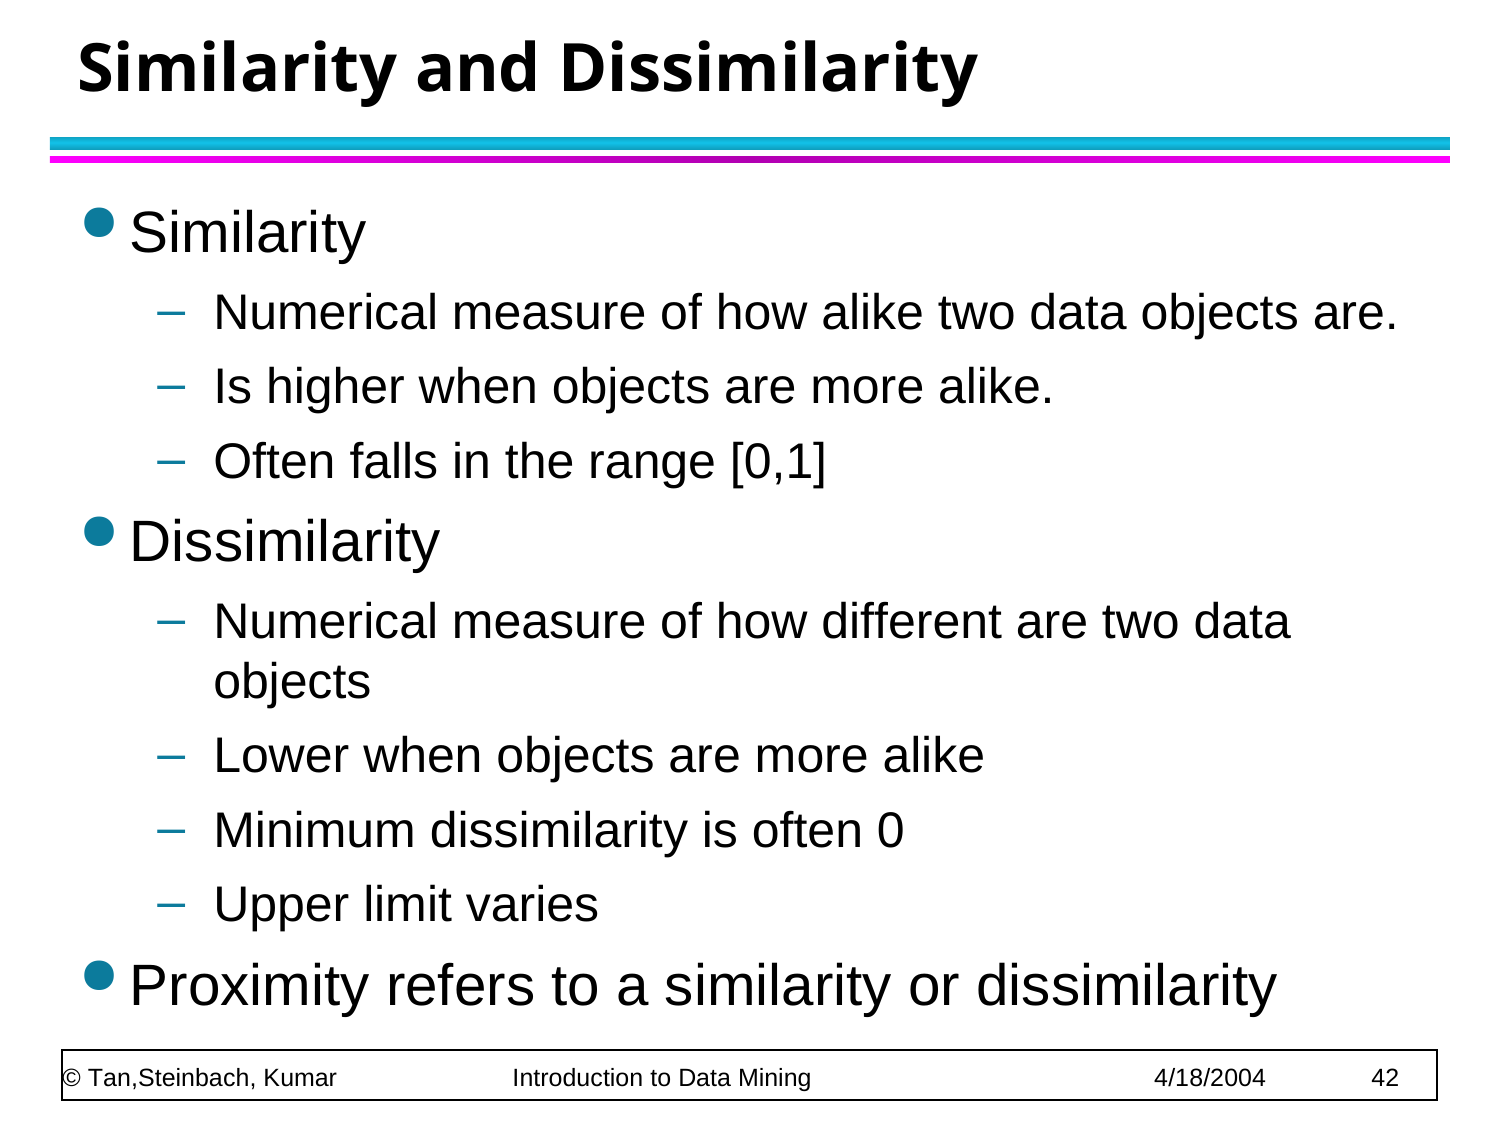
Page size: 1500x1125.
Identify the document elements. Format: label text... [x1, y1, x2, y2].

title Similarity and Dissimilarity [62, 22, 1421, 113]
list Similarity Numerical measure of how alike two data objects are. Is higher when objects are more alike. Often falls in the range [0,1] Dissimilarity Numerical measure of how different are two data objects Lower when objects are more alike Minimum dissimilarity is often 0 Upper limit varies Proximity refers to a similarity or dissimilarity [67, 187, 1432, 1038]
